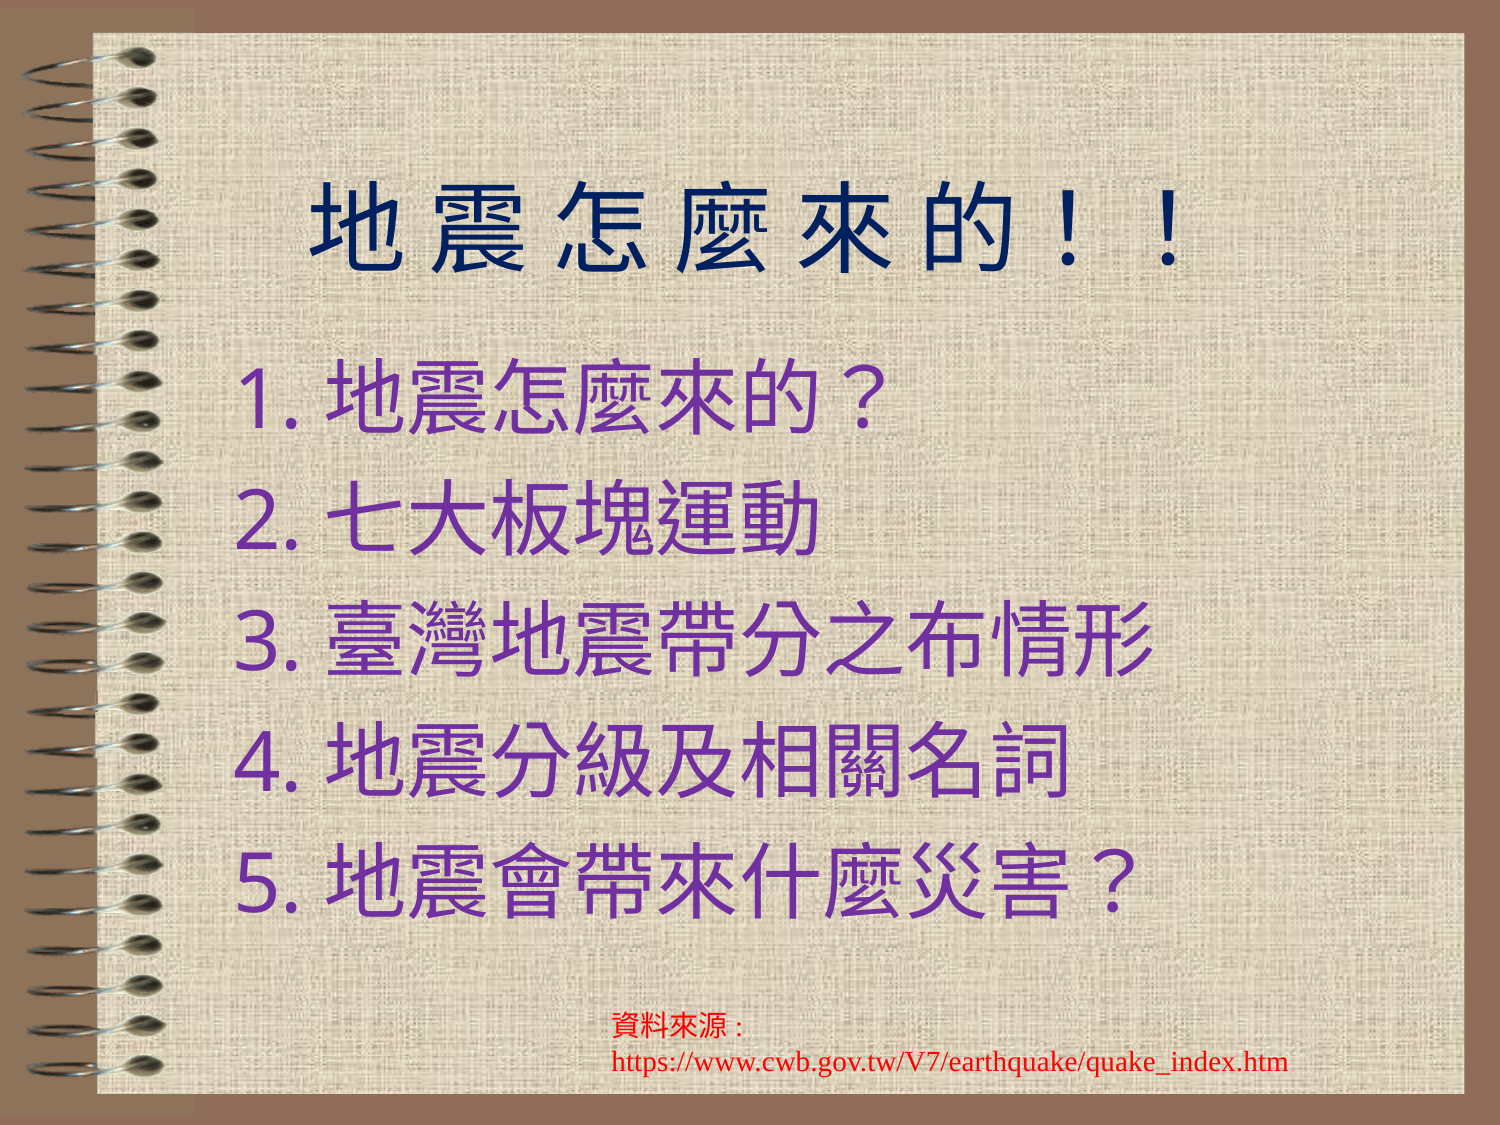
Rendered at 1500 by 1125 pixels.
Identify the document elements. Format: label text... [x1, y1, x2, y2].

title 地 震 怎 麼 來 的！！ [135, 90, 1377, 362]
text_box 資料來源: https://www.cwb.gov.tw/V7/earthquake/quake_index.htm [596, 999, 1465, 1086]
subtitle 1.地震怎麼來的？ 2.七大板塊運動 3.臺灣地震帶分之布情形 4.地震分級及相關名詞 5.地震會帶來什麼災害？ [218, 338, 1341, 965]
